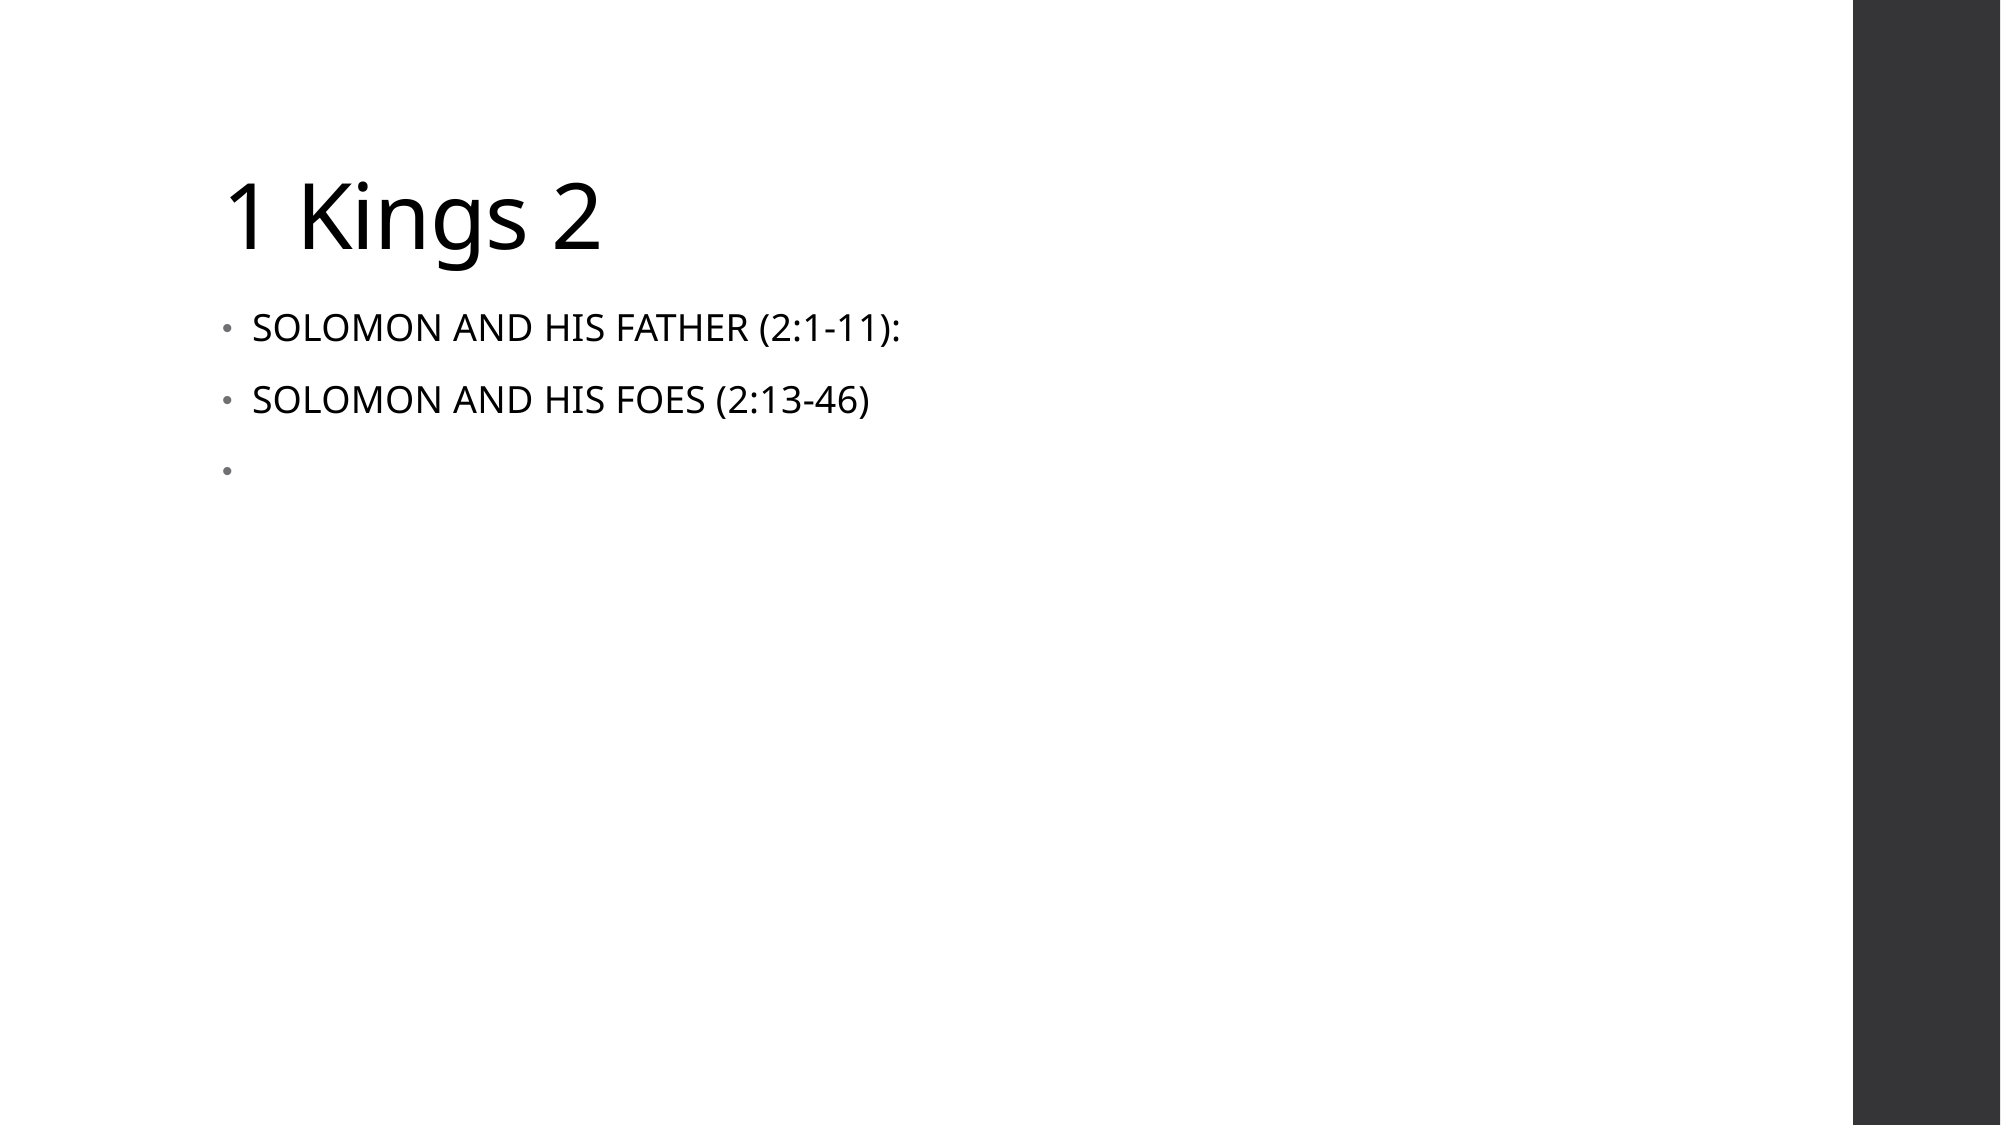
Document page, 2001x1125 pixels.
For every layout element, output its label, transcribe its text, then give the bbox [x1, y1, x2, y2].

list SOLOMON AND HIS FATHER (2:1-11): SOLOMON AND HIS FOES (2:13-46) [206, 299, 1617, 1014]
title 1 Kings 2 [206, 60, 1797, 278]
